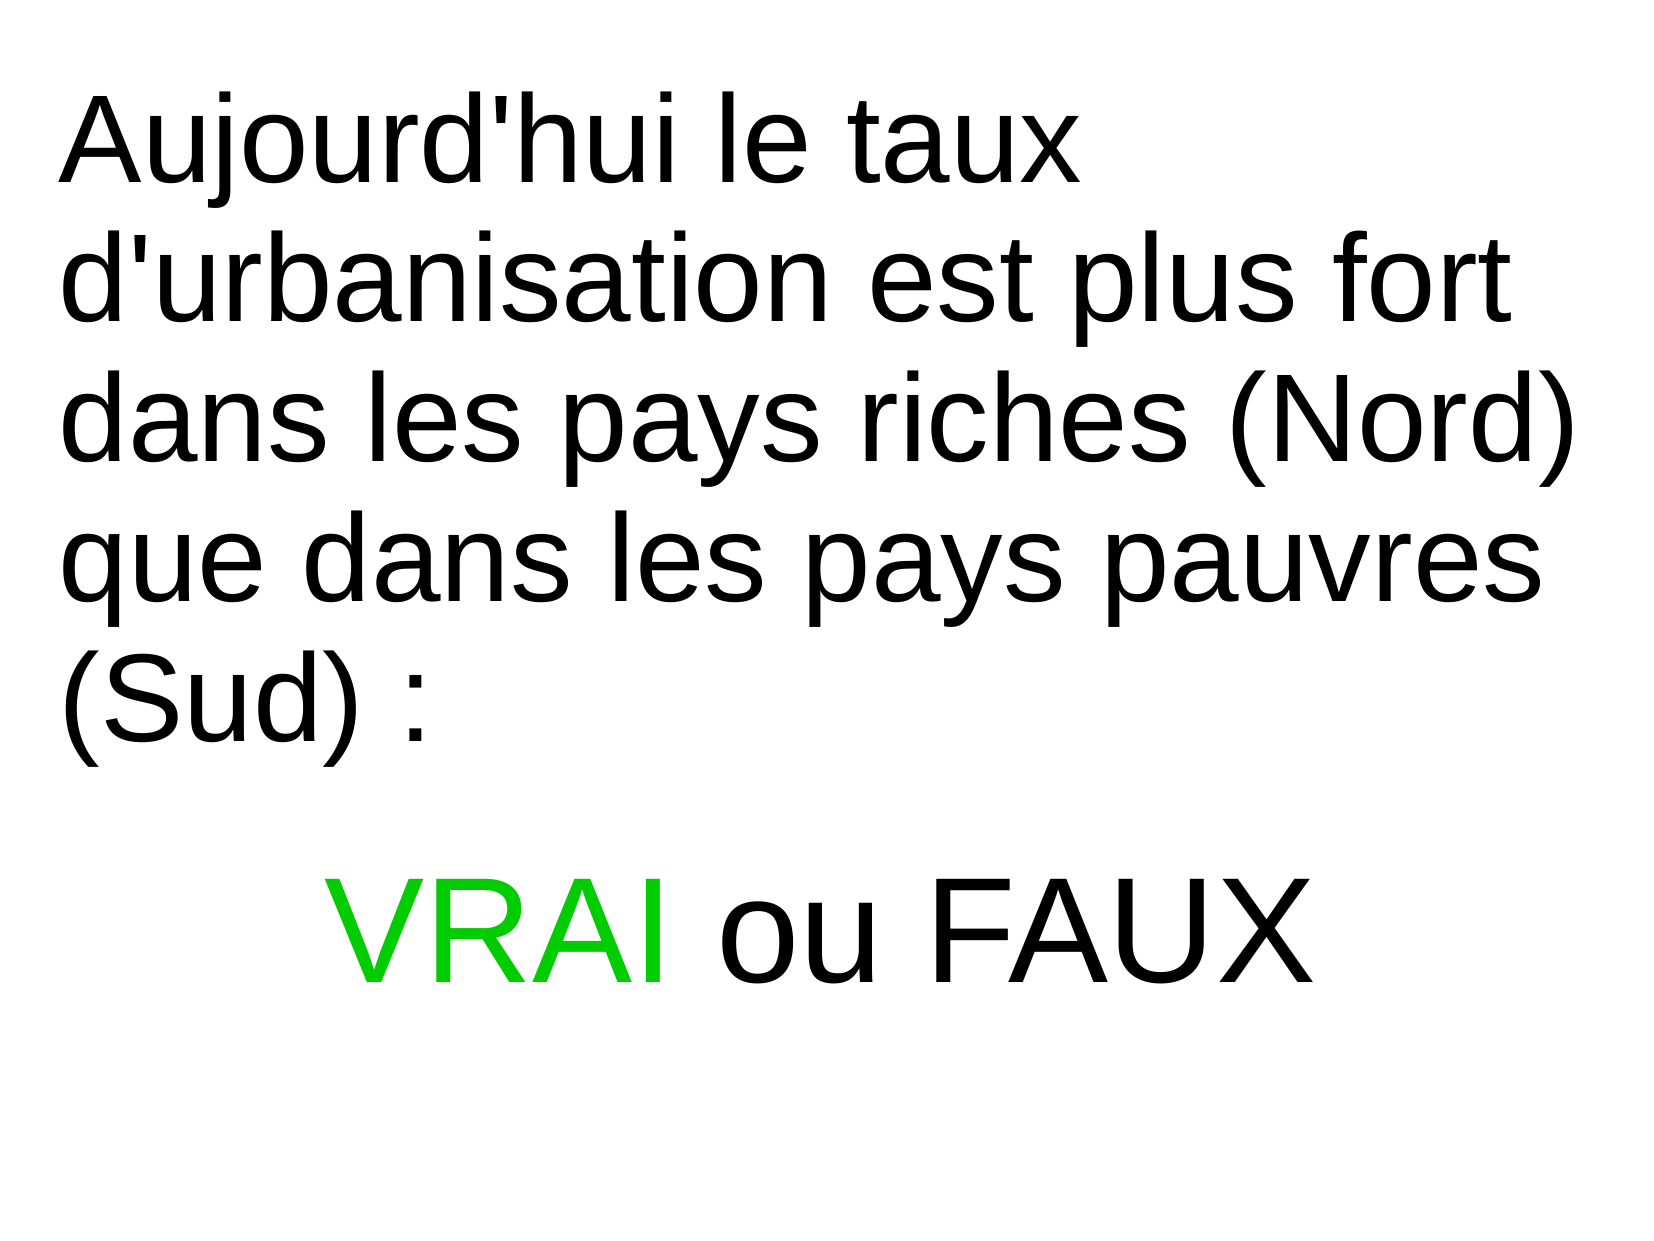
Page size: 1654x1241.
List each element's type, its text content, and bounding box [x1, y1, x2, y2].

title Aujourd'hui le taux d'urbanisation est plus fort dans les pays riches (Nord) que dans les pays pauvres (Sud) : [59, 68, 1654, 768]
title VRAI ou FAUX [324, 797, 1447, 1063]
